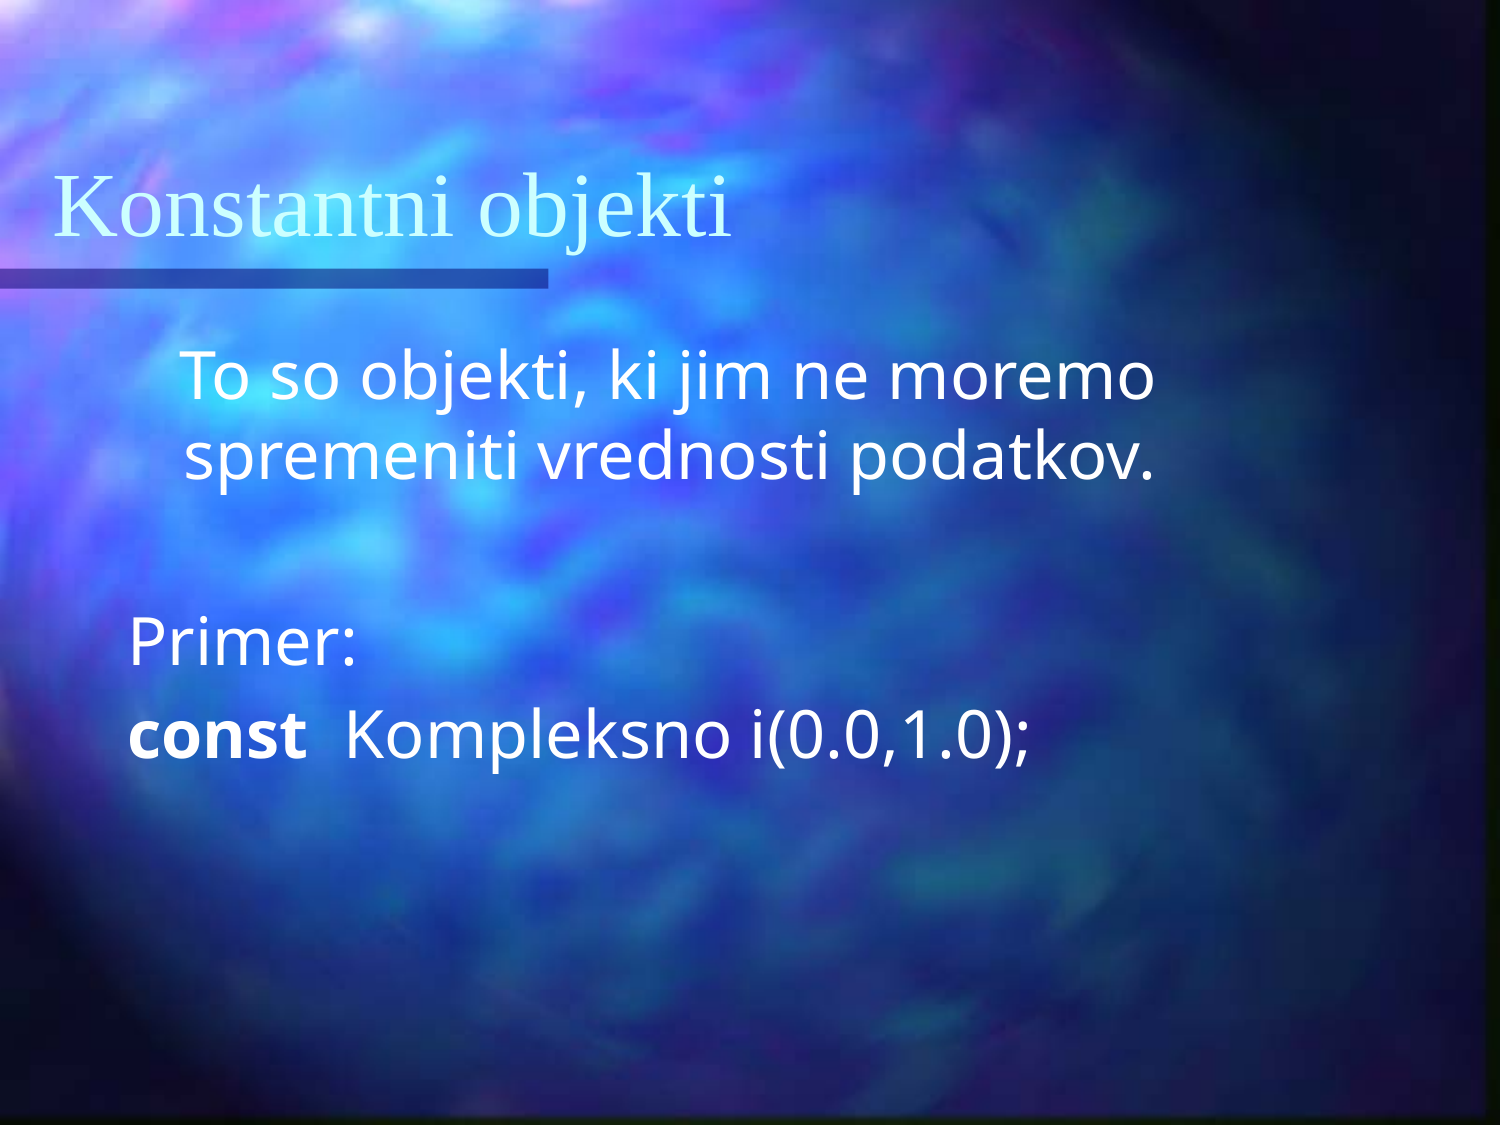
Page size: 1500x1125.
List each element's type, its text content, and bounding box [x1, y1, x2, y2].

picture [0, 0, 1500, 1125]
list To so objekti, ki jim ne moremo spremeniti vrednosti podatkov. Primer: const Kompleksno i(0.0,1.0); [112, 324, 1388, 1000]
title Konstantni objekti [37, 75, 1313, 263]
